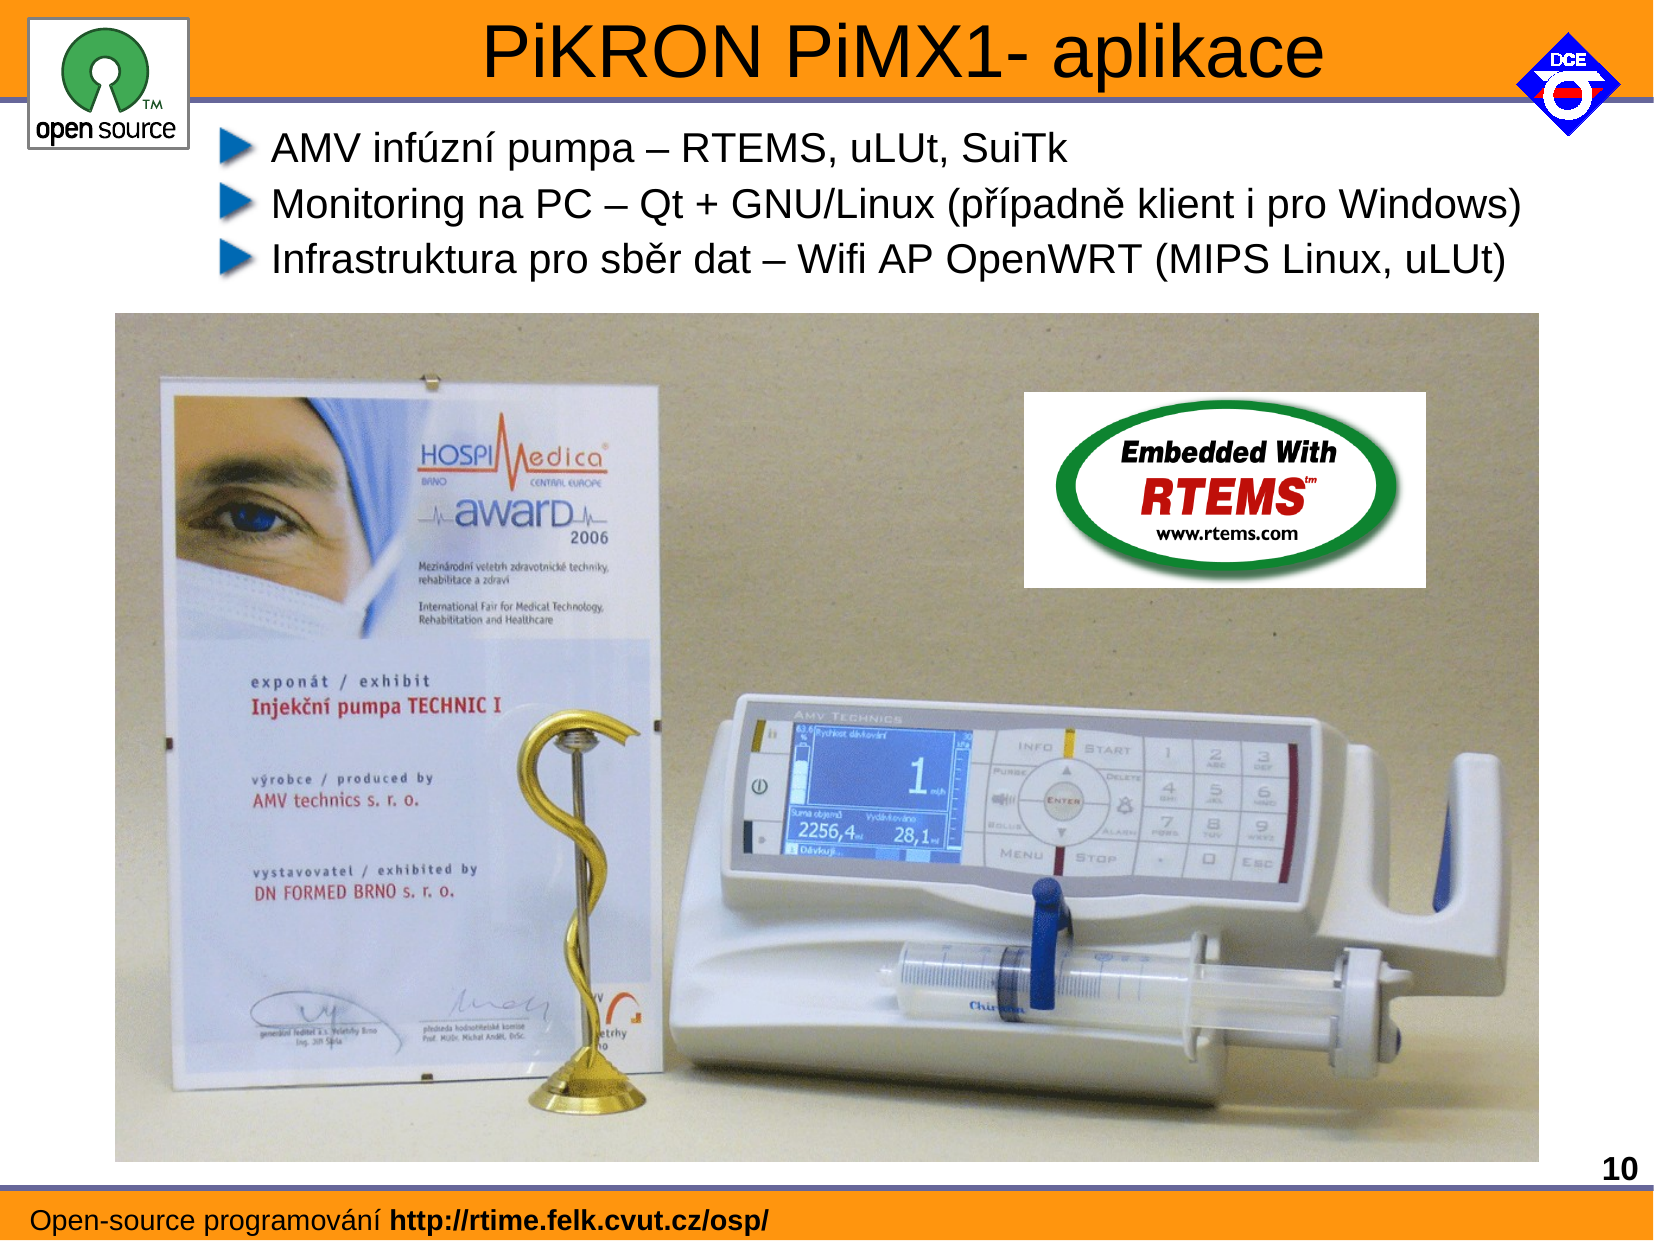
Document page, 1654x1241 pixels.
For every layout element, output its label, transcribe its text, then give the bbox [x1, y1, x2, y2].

list AMV infúzní pumpa – RTEMS, uLUt, SuiTk Monitoring na PC – Qt + GNU/Linux (případně klient i pro Windows) Infrastruktura pro sběr dat – Wifi AP OpenWRT (MIPS Linux, uLUt) [199, 124, 1535, 300]
picture [115, 313, 1539, 1162]
title PiKRON PiMX1- aplikace [178, 4, 1631, 98]
